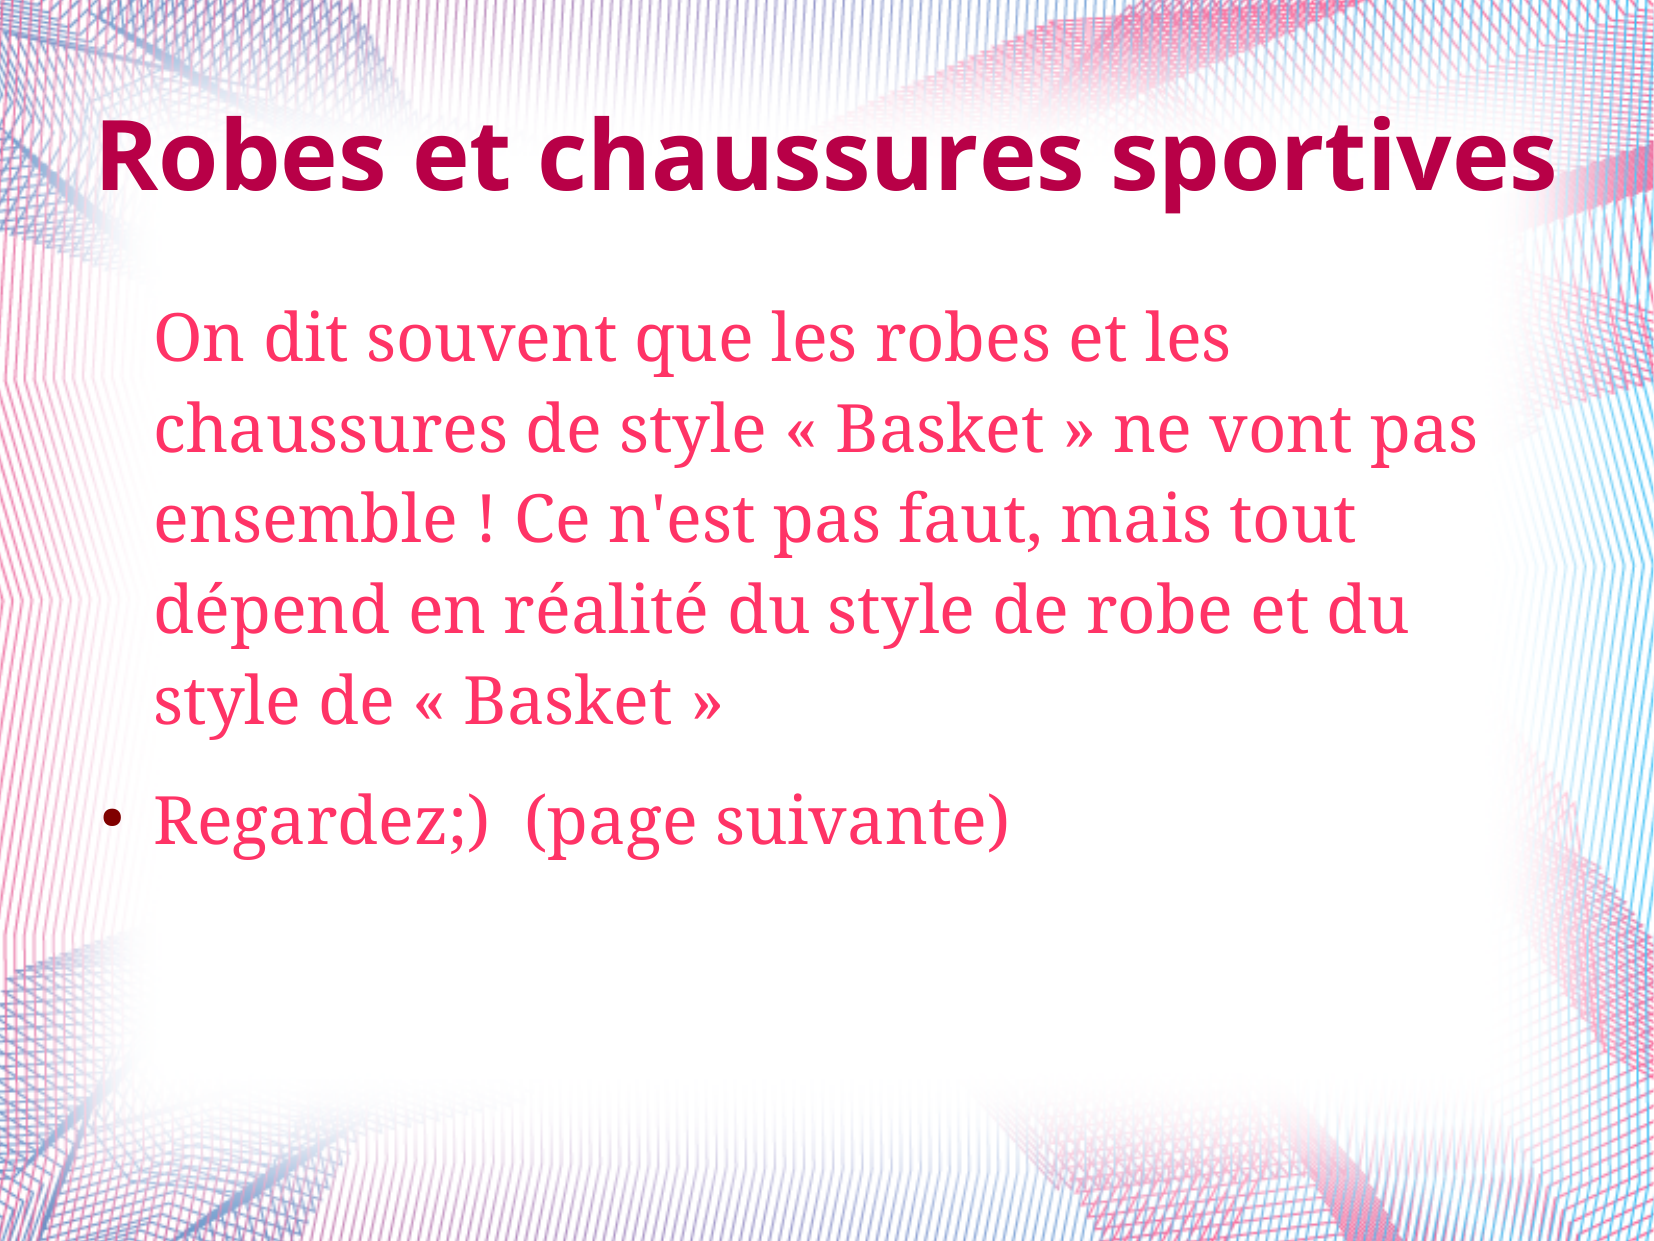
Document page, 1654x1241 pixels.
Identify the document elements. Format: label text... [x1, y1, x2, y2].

title Robes et chaussures sportives [82, 49, 1571, 257]
picture [0, 0, 1654, 1241]
list On dit souvent que les robes et les chaussures de style « Basket » ne vont pas ensemble ! Ce n'est pas faut, mais tout dépend en réalité du style de robe et du style de « Basket » Regardez;) (page suivante) [82, 290, 1571, 1109]
